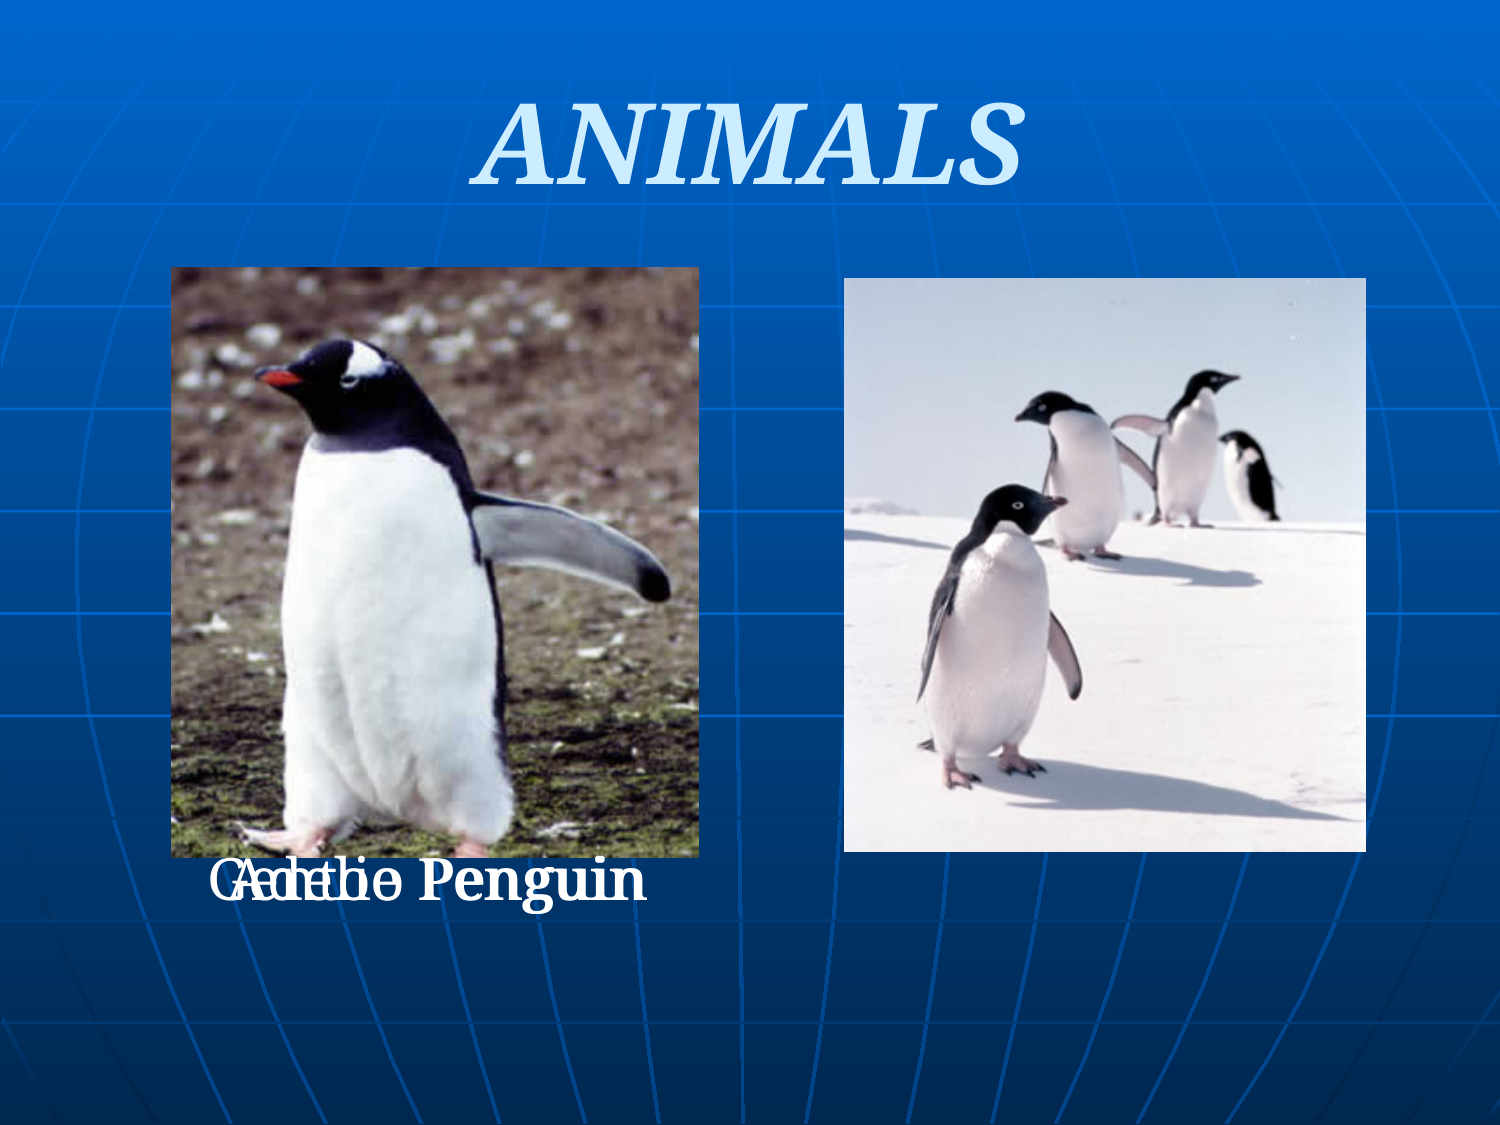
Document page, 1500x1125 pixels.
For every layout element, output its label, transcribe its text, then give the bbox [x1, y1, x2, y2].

list Adelie Penguin [75, 262, 1425, 1006]
picture [844, 278, 1366, 852]
list Gentoo Penguin [75, 1006, 715, 1012]
title ANIMALS [75, 45, 1425, 233]
